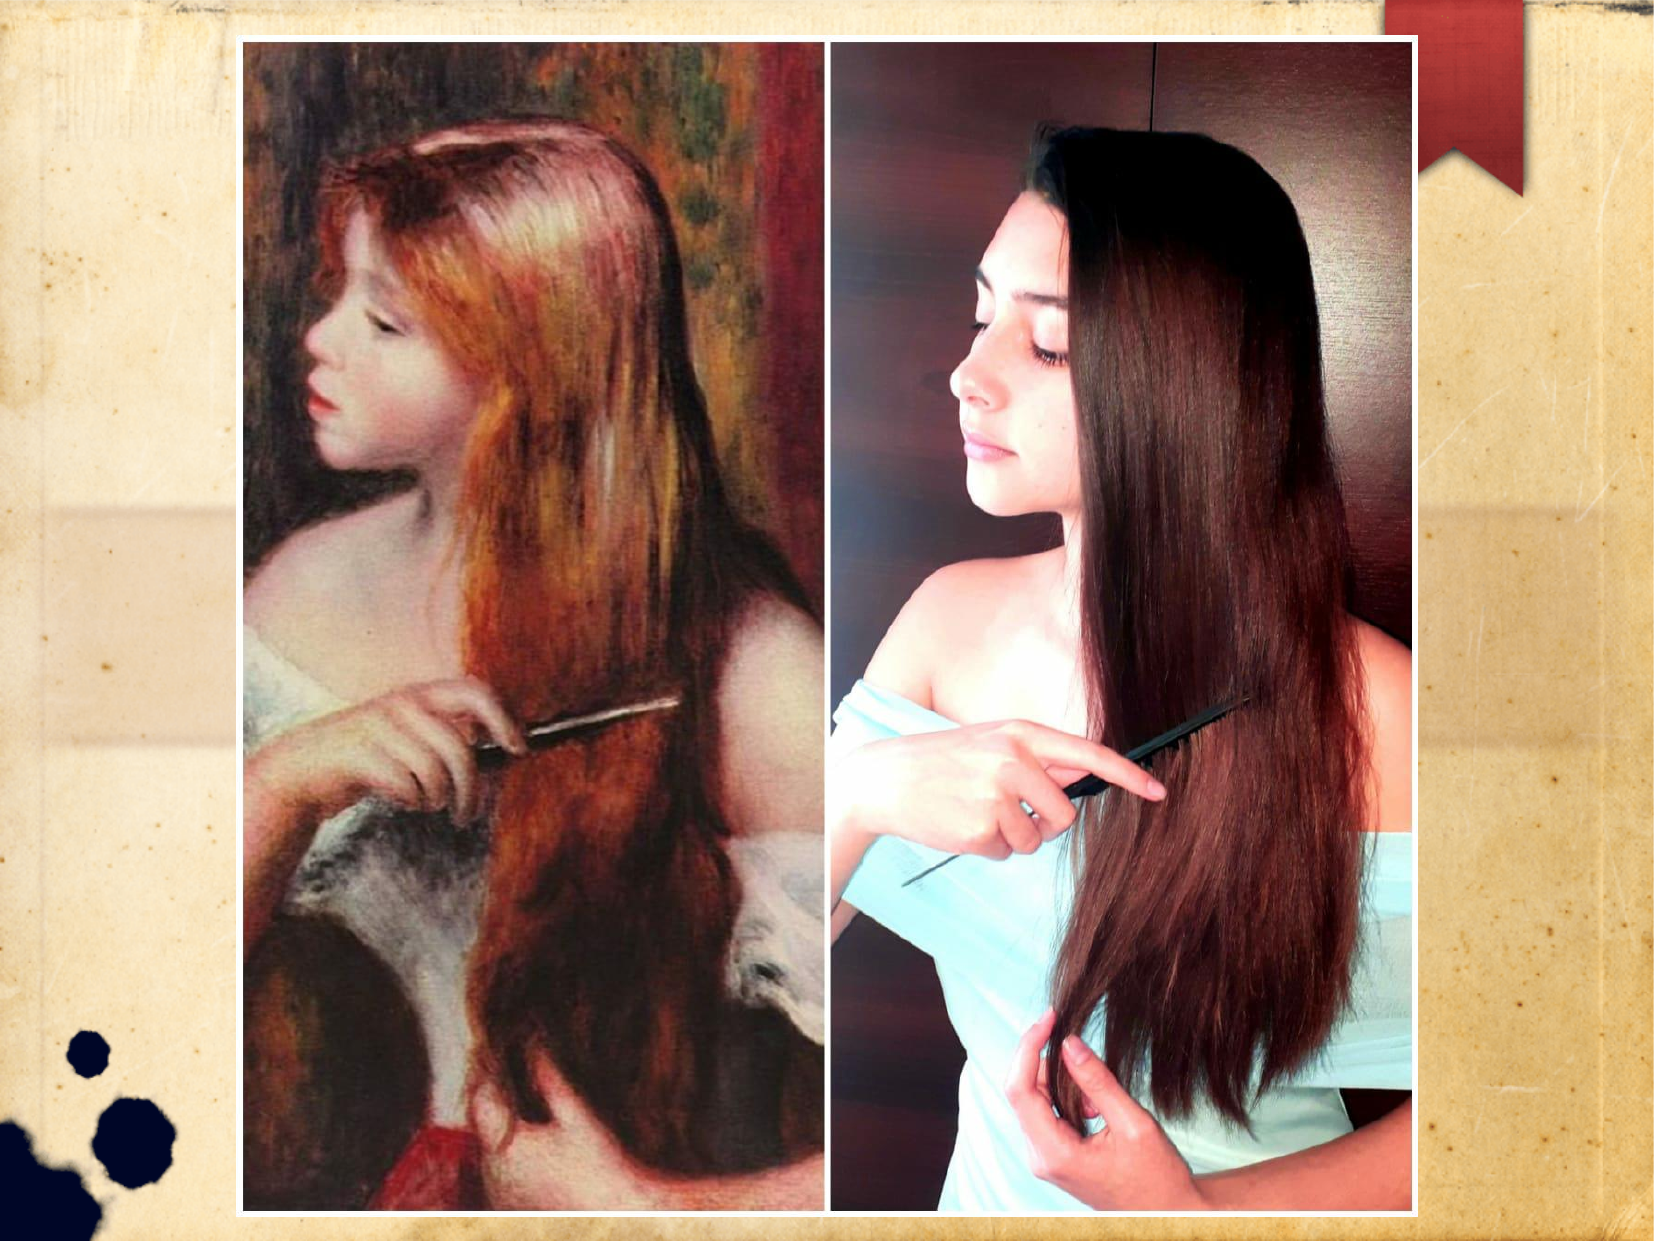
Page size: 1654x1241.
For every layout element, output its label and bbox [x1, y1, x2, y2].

picture [236, 35, 1418, 1217]
